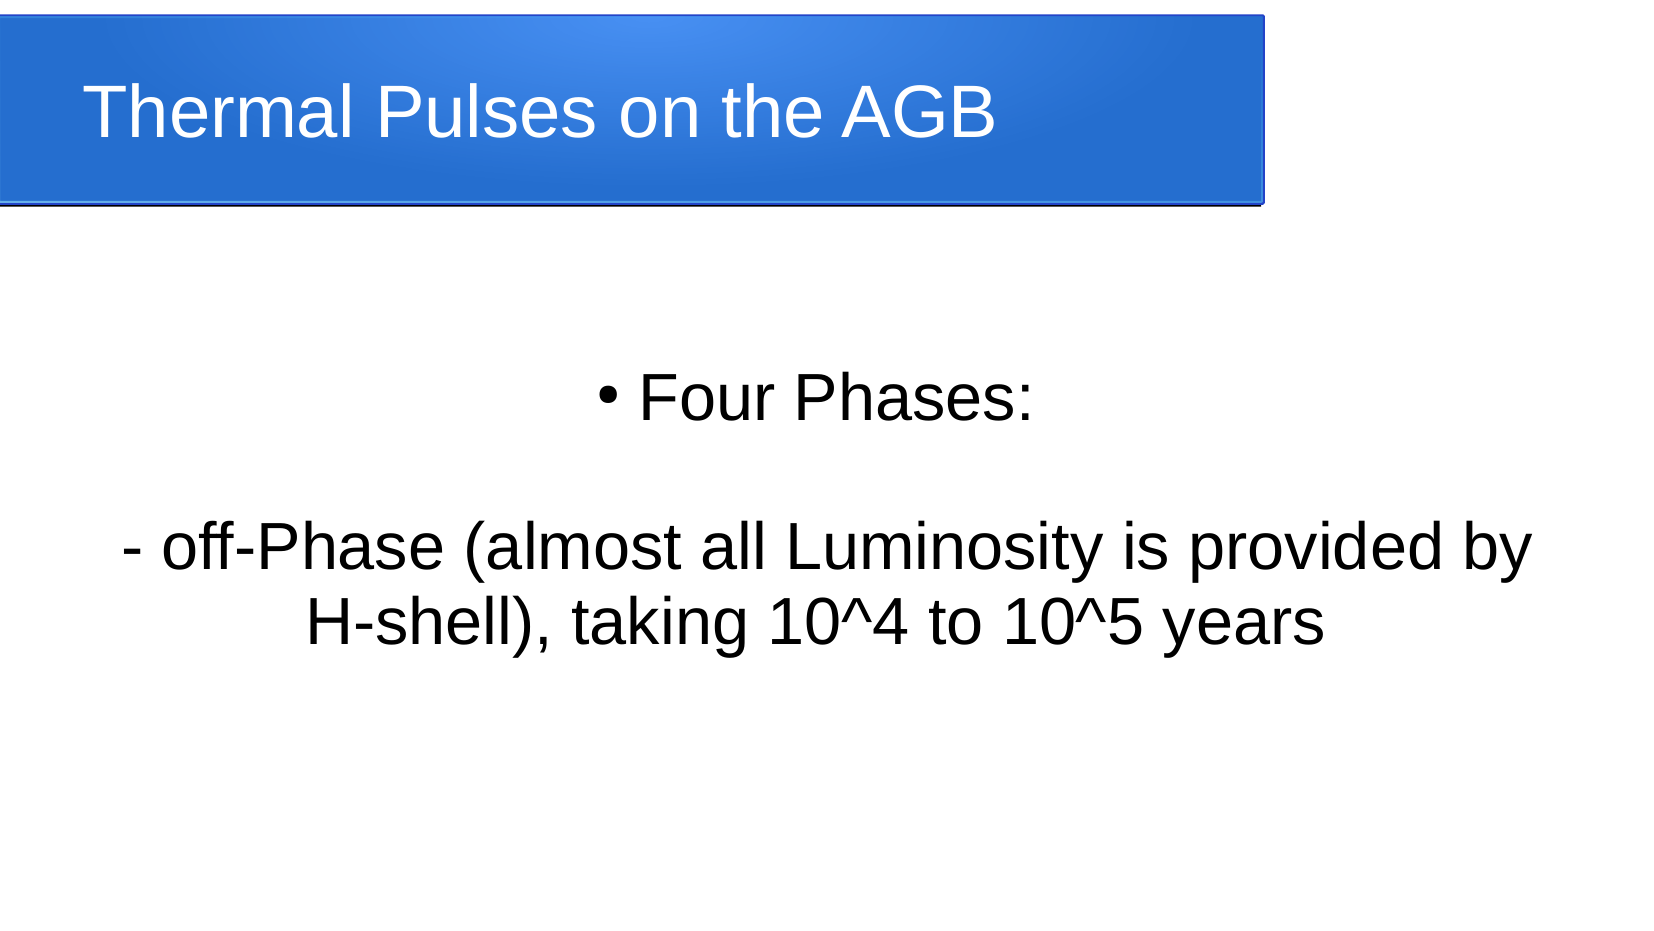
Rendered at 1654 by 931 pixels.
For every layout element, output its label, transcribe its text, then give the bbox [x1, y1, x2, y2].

title Thermal Pulses on the AGB [82, 35, 1235, 189]
subtitle Four Phases: - off-Phase (almost all Luminosity is provided by H-shell), taking 10^4 to 10^5 years [71, 276, 1561, 817]
